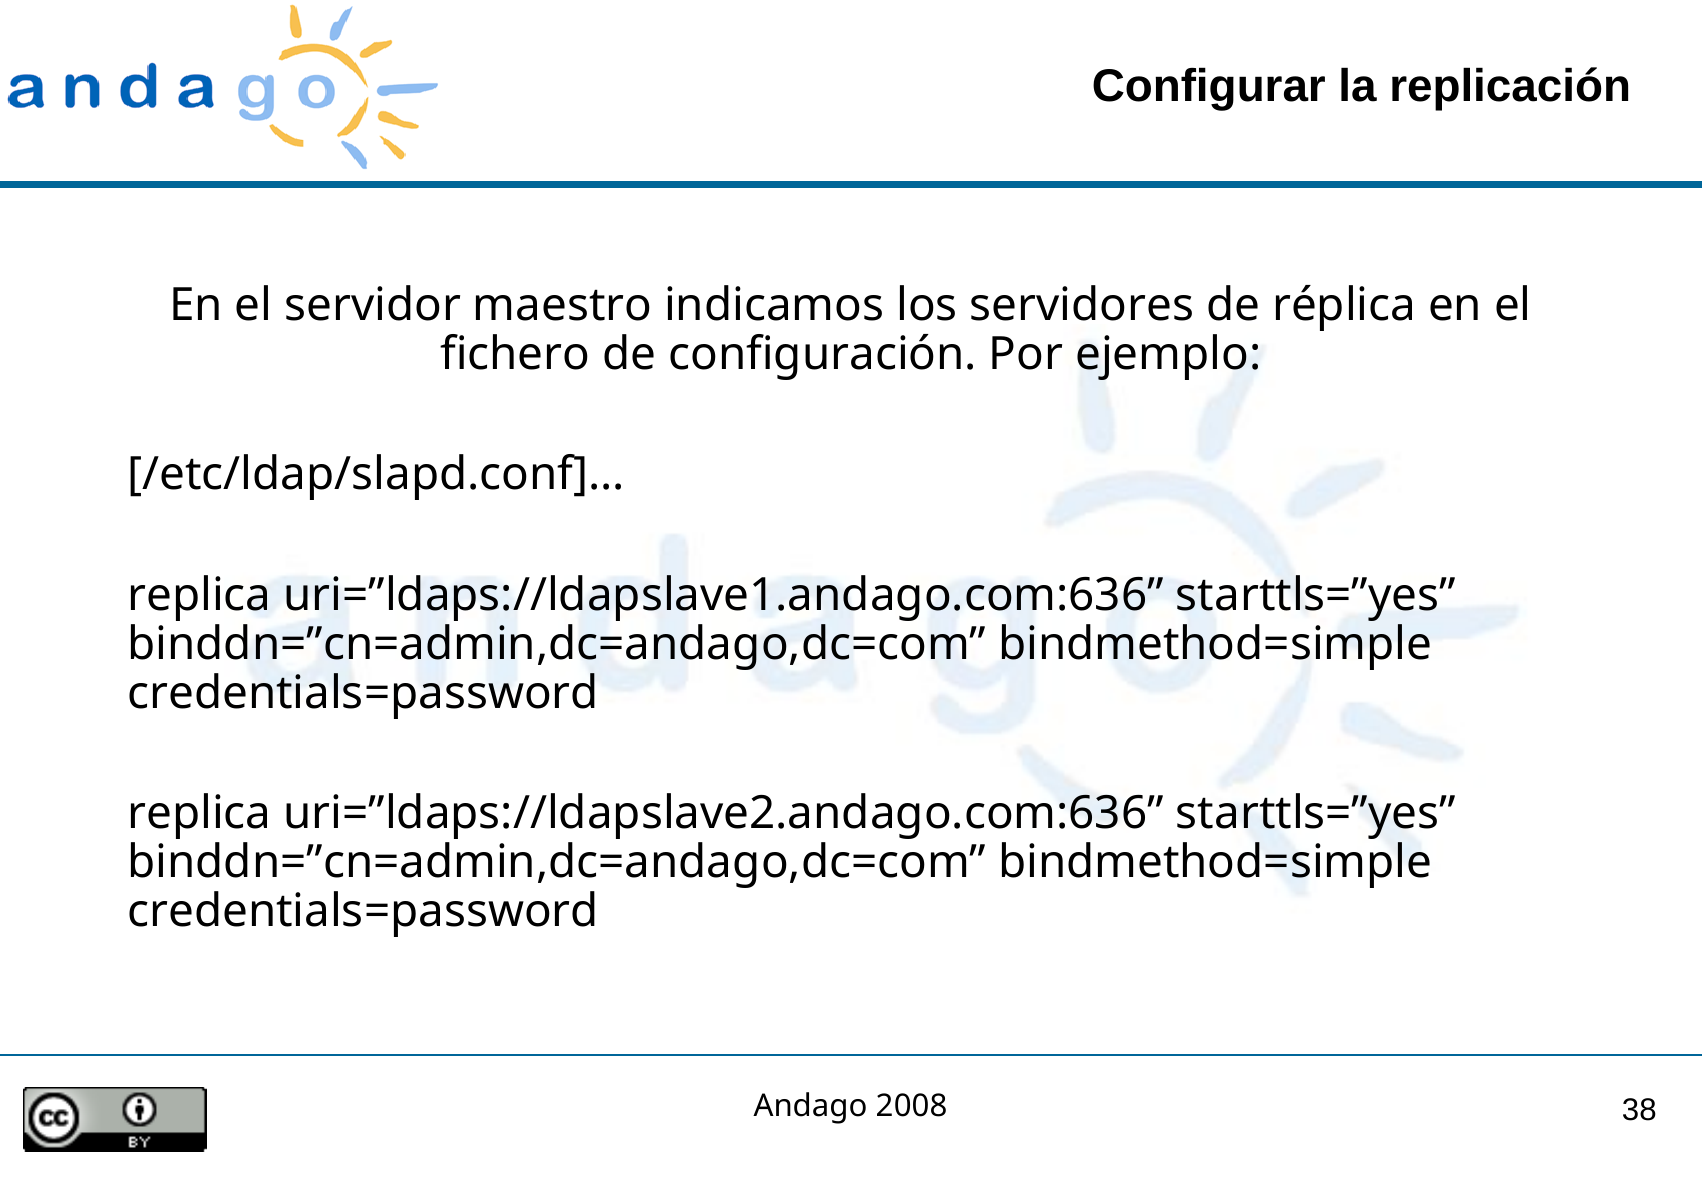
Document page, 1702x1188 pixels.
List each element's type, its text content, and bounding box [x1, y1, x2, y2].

picture [23, 1087, 207, 1152]
title Configurar la replicación [255, 0, 1702, 188]
picture [0, 0, 255, 175]
subtitle En el servidor maestro indicamos los servidores de réplica en el fichero de configuración. Por ejemplo: [/etc/ldap/slapd.conf]... replica uri=”ldaps://ldapslave1.andago.com:636” starttls=”yes” binddn=”cn=admin,dc=andago,dc=com” bindmethod=simple credentials=password replica uri=”ldaps://ldapslave2.andago.com:636” starttls=”yes” binddn=”cn=admin,dc=andago,dc=com” bindmethod=simple credentials=password [127, 316, 1575, 1082]
